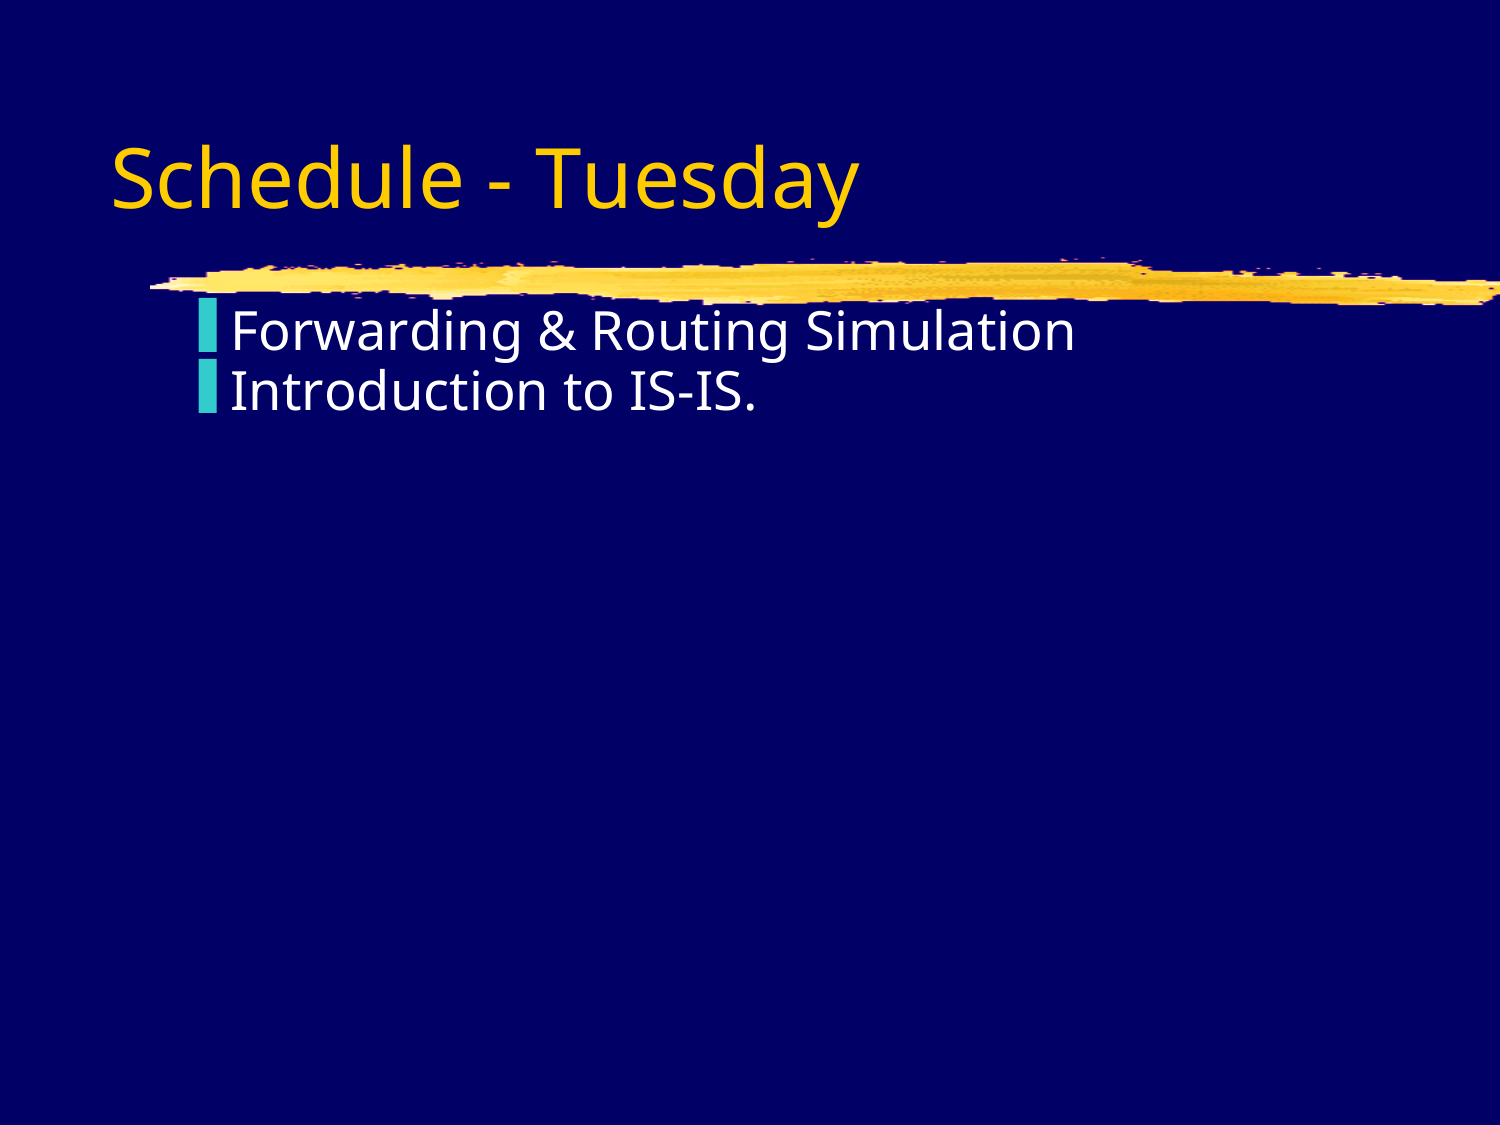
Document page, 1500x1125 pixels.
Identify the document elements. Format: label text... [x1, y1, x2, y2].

picture [150, 252, 1500, 316]
list Forwarding & Routing Simulation Introduction to IS-IS. [110, 312, 1391, 1118]
title Schedule - Tuesday [110, 78, 1391, 297]
